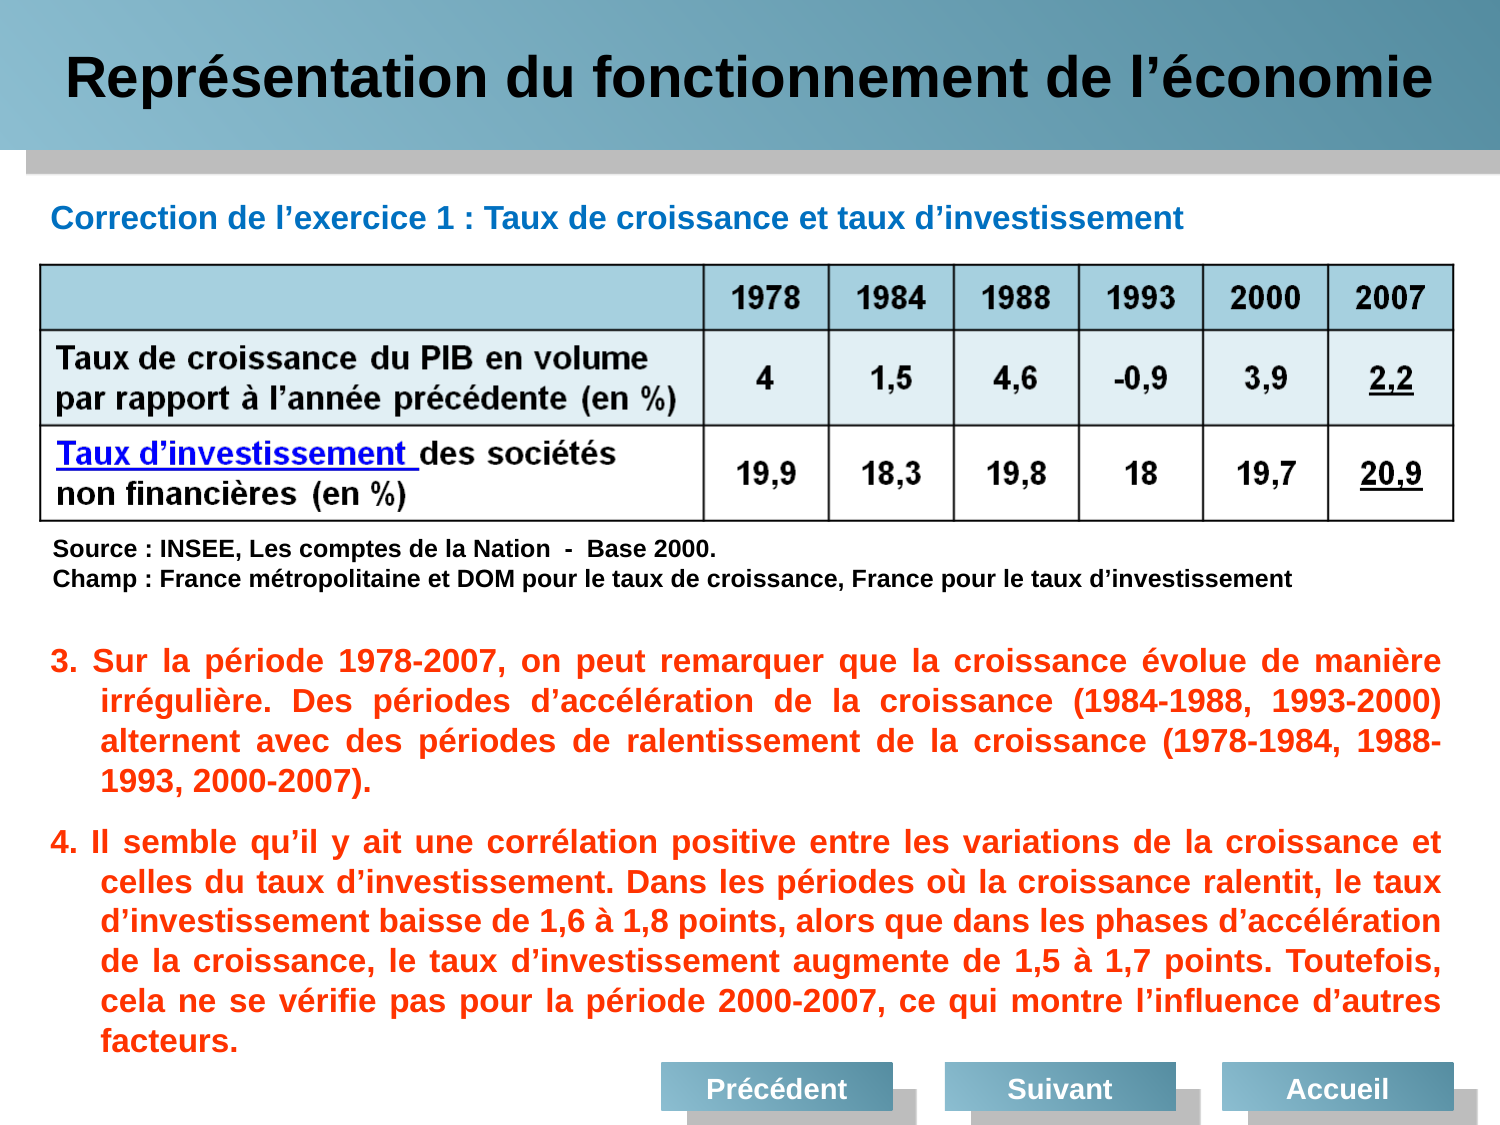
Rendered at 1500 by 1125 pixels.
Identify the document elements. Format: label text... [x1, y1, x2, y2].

text_box Précédent [661, 1062, 893, 1111]
picture [28, 253, 1465, 533]
text_box 3. Sur la période 1978-2007, on peut remarquer que la croissance évolue de manière irrégulière. Des périodes d’accélération de la croissance (1984-1988, 1993-2000) alternent avec des périodes de ralentissement de la croissance (1978-1984, 1988-1993, 2000-2007). 4. Il semble qu’il y ait une corrélation positive entre les variations de la croissance et celles du taux d’investissement. Dans les périodes où la croissance ralentit, le taux d’investissement baisse de 1,6 à 1,8 points, alors que dans les phases d’accélération de la croissance, le taux d’investissement augmente de 1,5 à 1,7 points. Toutefois, cela ne se vérifie pas pour la période 2000-2007, ce qui montre l’influence d’autres facteurs. [35, 631, 1459, 1068]
text_box Représentation du fonctionnement de l’économie [0, 0, 1500, 149]
text_box Accueil [1222, 1062, 1454, 1111]
text_box Suivant [944, 1062, 1176, 1111]
text_box Correction de l’exercice 1 : Taux de croissance et taux d’investissement [35, 189, 1454, 245]
text_box Source : INSEE, Les comptes de la Nation - Base 2000. Champ : France métropolitaine et DOM pour le taux de croissance, France pour le taux d’investissement [37, 533, 1382, 602]
